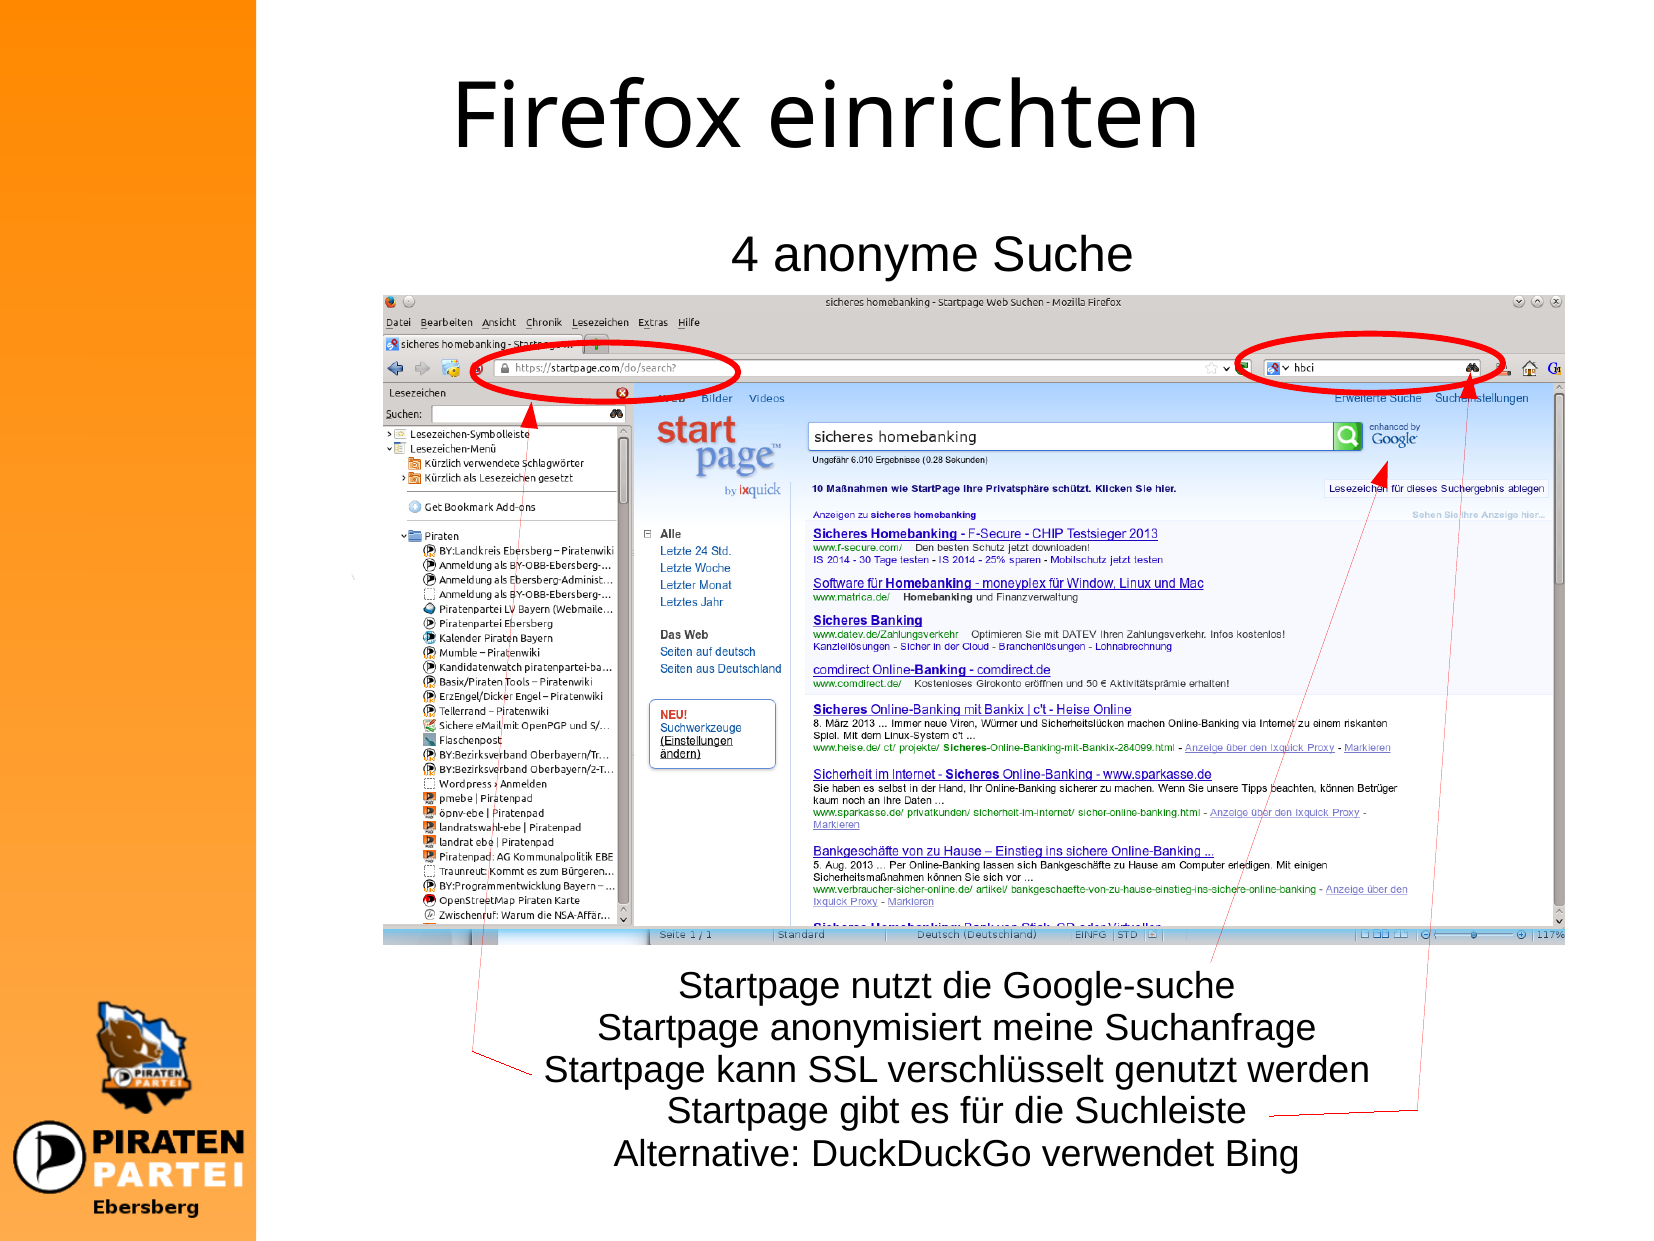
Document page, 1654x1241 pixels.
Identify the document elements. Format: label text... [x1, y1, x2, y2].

title Firefox einrichten [82, 8, 1571, 216]
text_box Startpage nutzt die Google-suche Startpage anonymisiert meine Suchanfrage Startpage kann SSL verschlüsselt genutzt werden Startpage gibt es für die Suchleiste Alternative: DuckDuckGo verwendet Bing [319, 963, 1595, 1174]
picture [0, 0, 1654, 1241]
subtitle 4 anonyme Suche [295, 194, 1571, 313]
